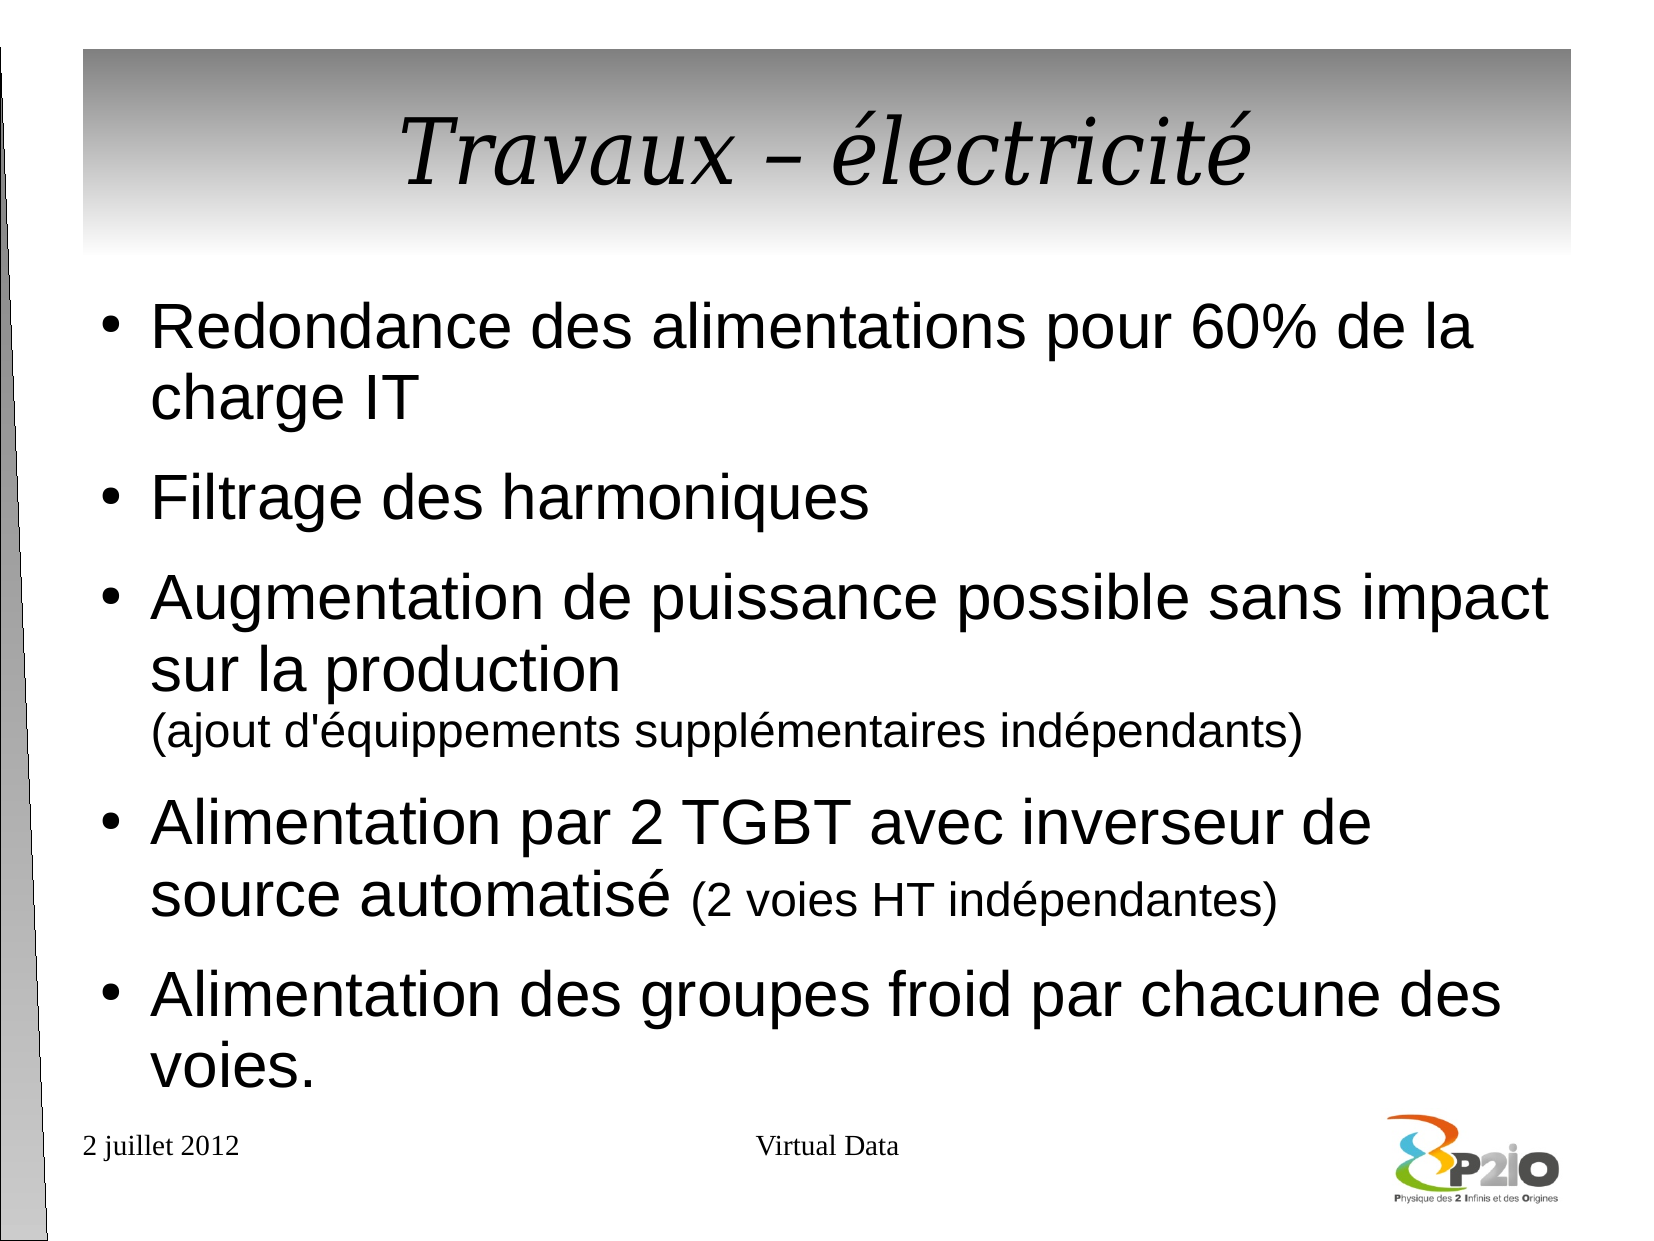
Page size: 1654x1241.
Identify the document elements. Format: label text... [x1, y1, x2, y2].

list Redondance des alimentations pour 60% de la charge IT Filtrage des harmoniques Augmentation de puissance possible sans impact sur la production (ajout d'équippements supplémentaires indépendants) Alimentation par 2 TGBT avec inverseur de source automatisé (2 voies HT indépendantes) Alimentation des groupes froid par chacune des voies. [82, 290, 1571, 1109]
picture [1381, 1109, 1569, 1214]
title Travaux – électricité [82, 49, 1571, 257]
